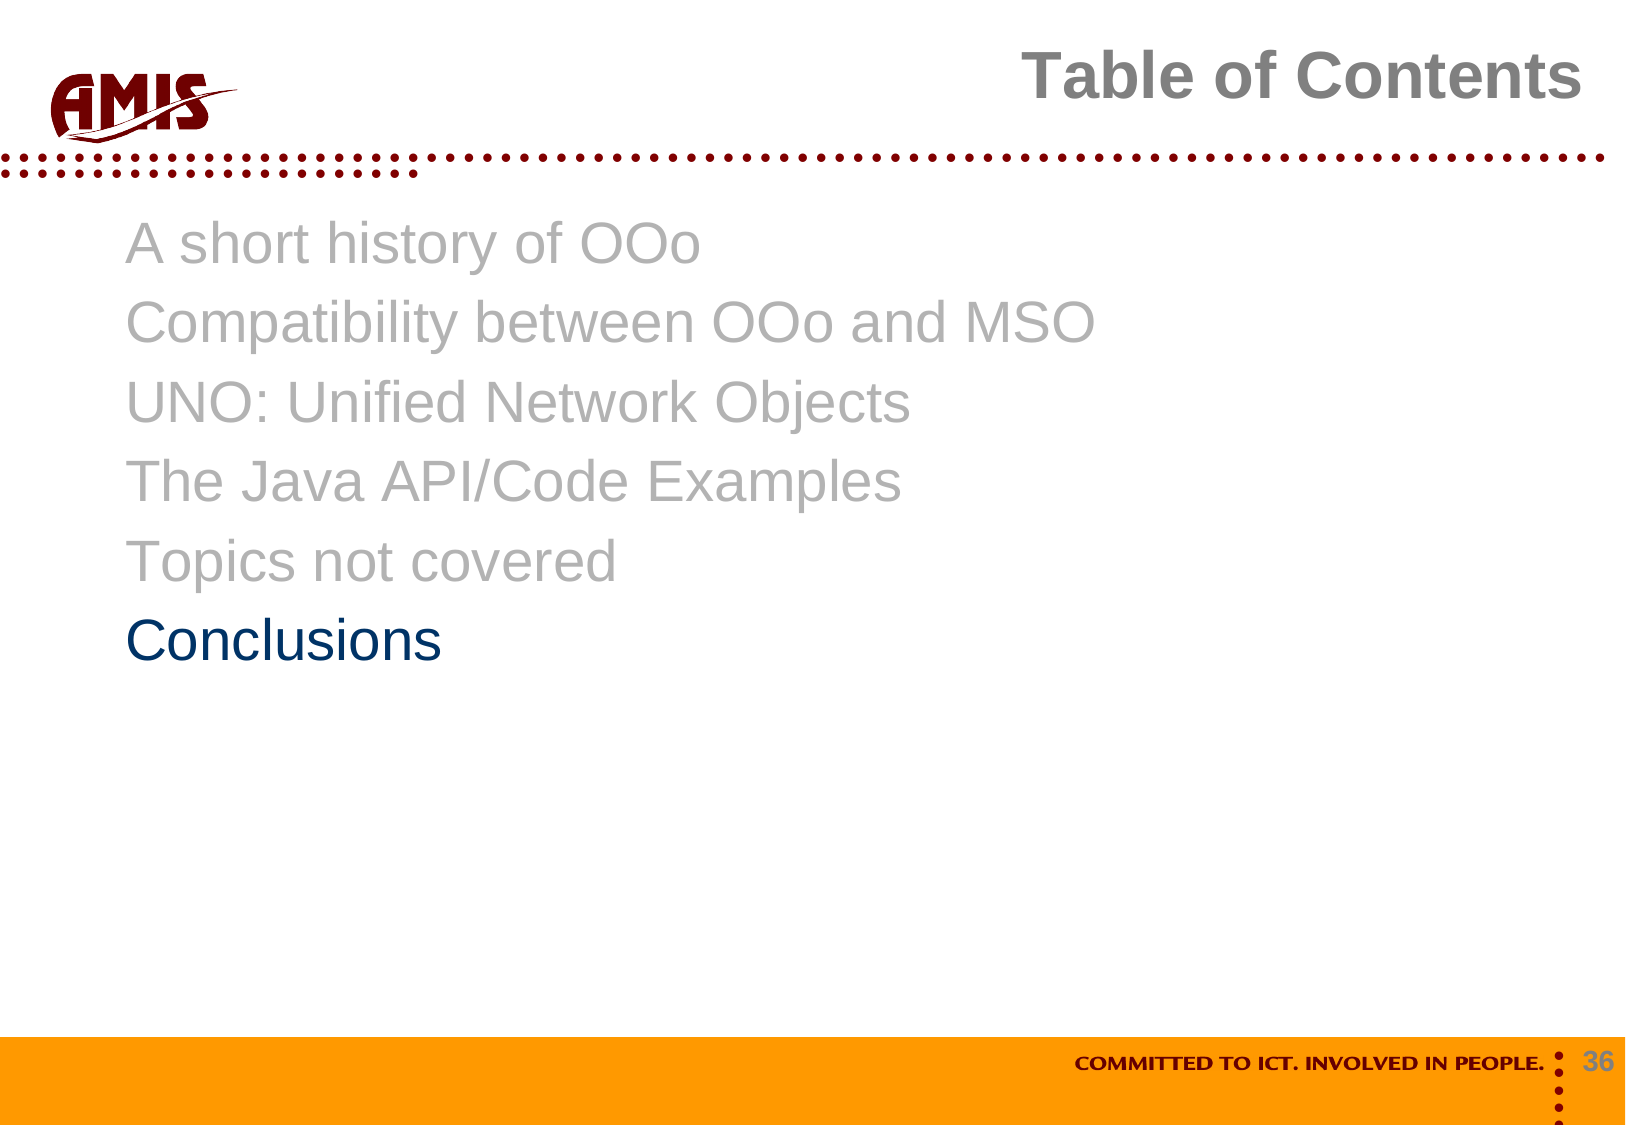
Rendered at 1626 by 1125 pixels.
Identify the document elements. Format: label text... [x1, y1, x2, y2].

picture [1074, 1055, 1544, 1071]
picture [50, 73, 238, 144]
title Table of Contents [262, 27, 1585, 123]
list A short history of OOo Compatibility between OOo and MSO UNO: Unified Network Objects The Java API/Code Examples Topics not covered Conclusions [124, 210, 1500, 1061]
